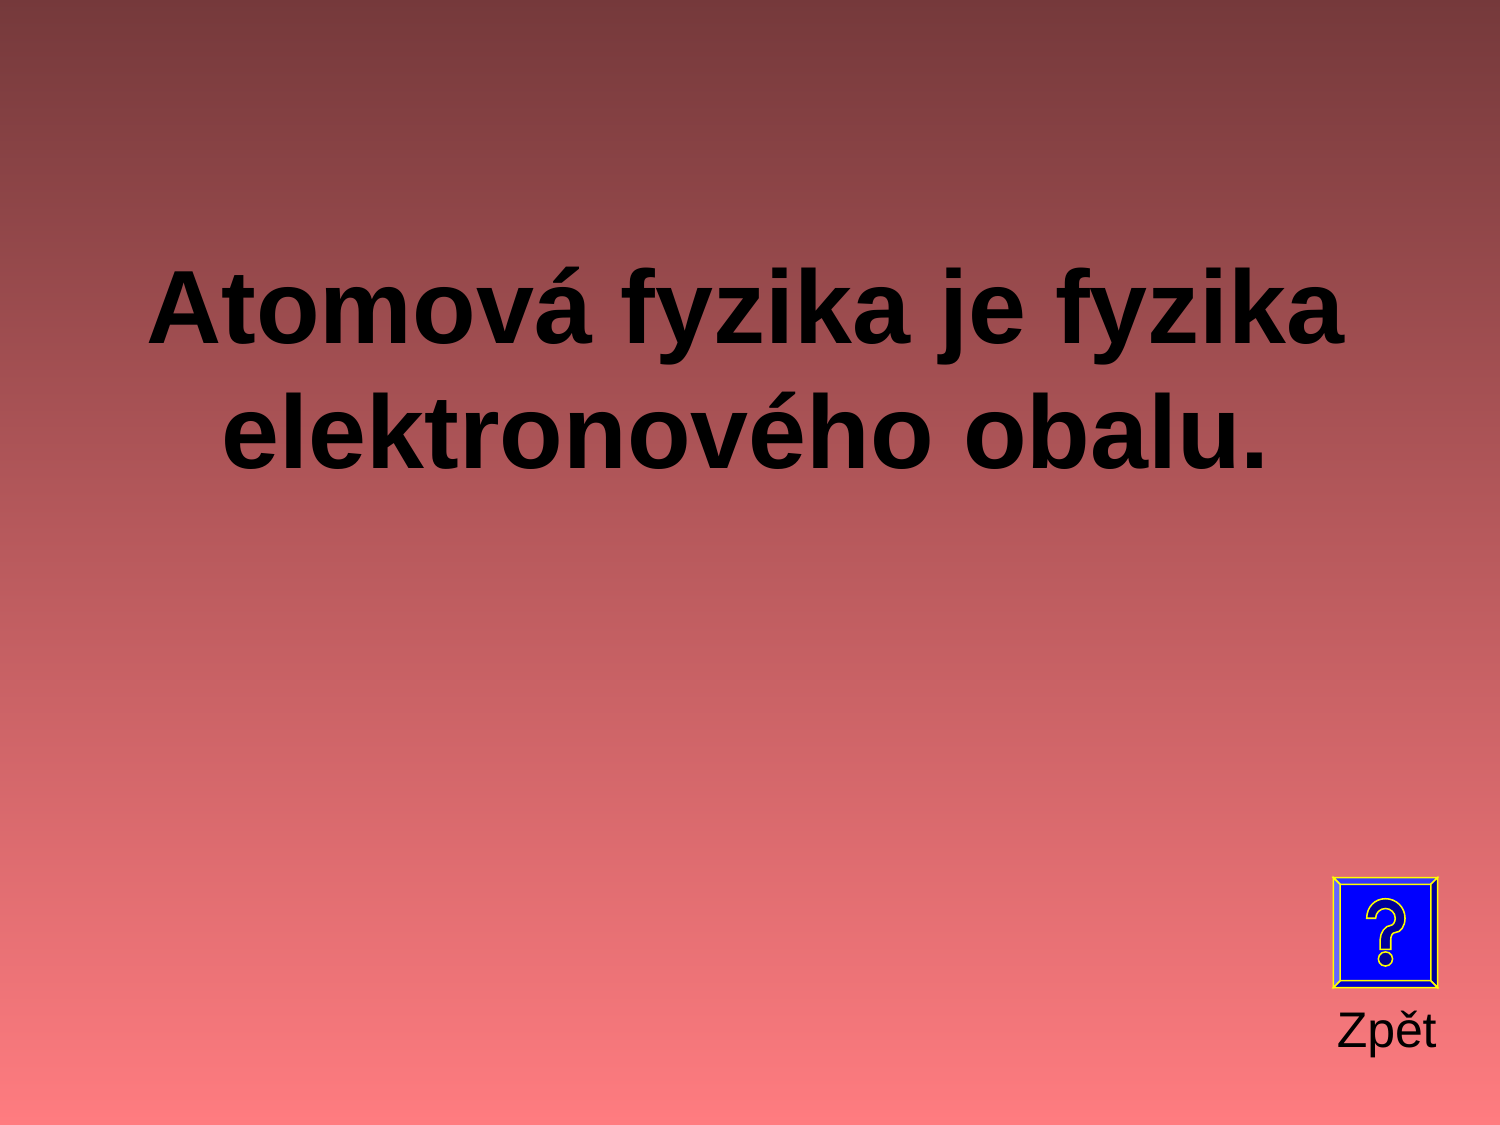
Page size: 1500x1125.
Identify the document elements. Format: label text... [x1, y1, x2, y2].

text_box Atomová fyzika je fyzika elektronového obalu. [55, 231, 1438, 498]
text_box [1334, 877, 1438, 988]
text_box Zpět [1274, 990, 1500, 1066]
